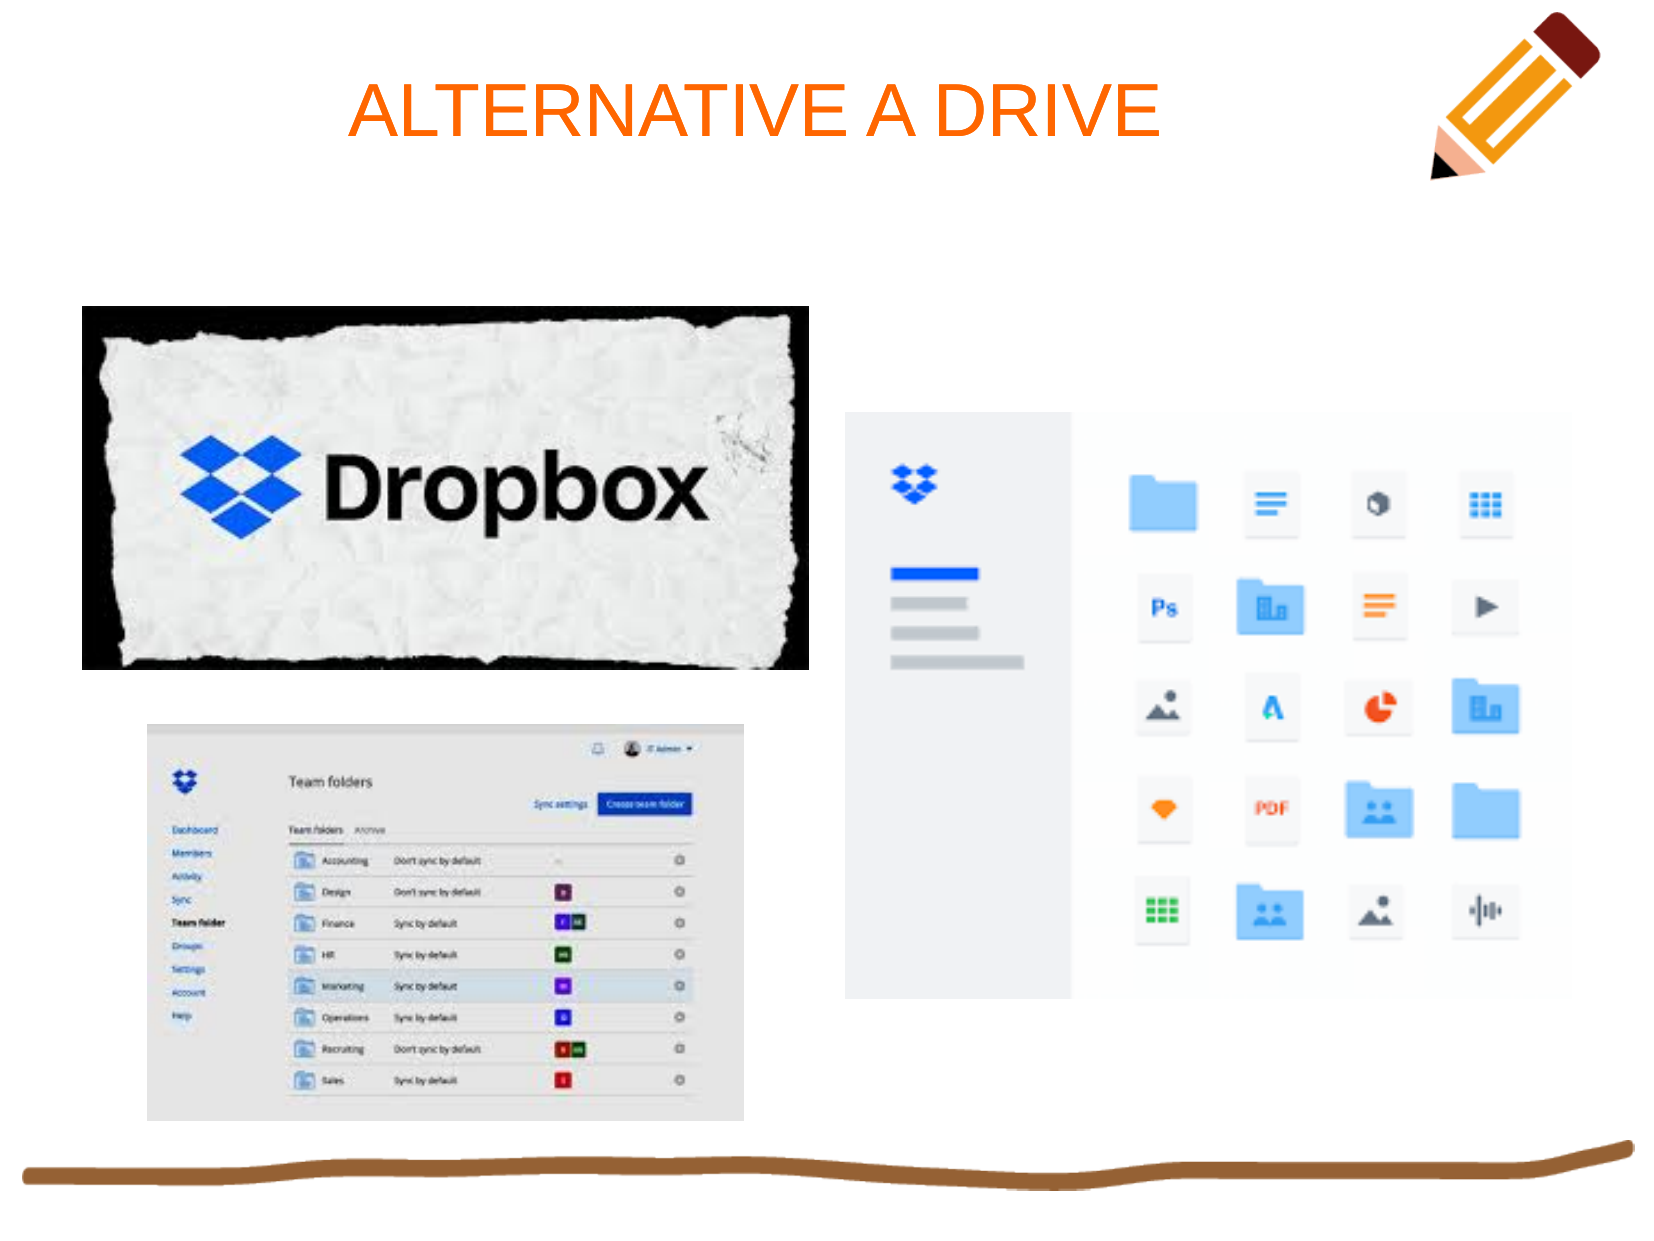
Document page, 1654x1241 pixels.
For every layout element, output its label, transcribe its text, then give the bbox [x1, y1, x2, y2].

picture [1430, 12, 1601, 181]
picture [82, 306, 809, 670]
picture [22, 1140, 1635, 1191]
text_box ALTERNATIVE A DRIVE [82, 49, 1430, 172]
picture [147, 724, 744, 1121]
picture [845, 412, 1572, 1000]
